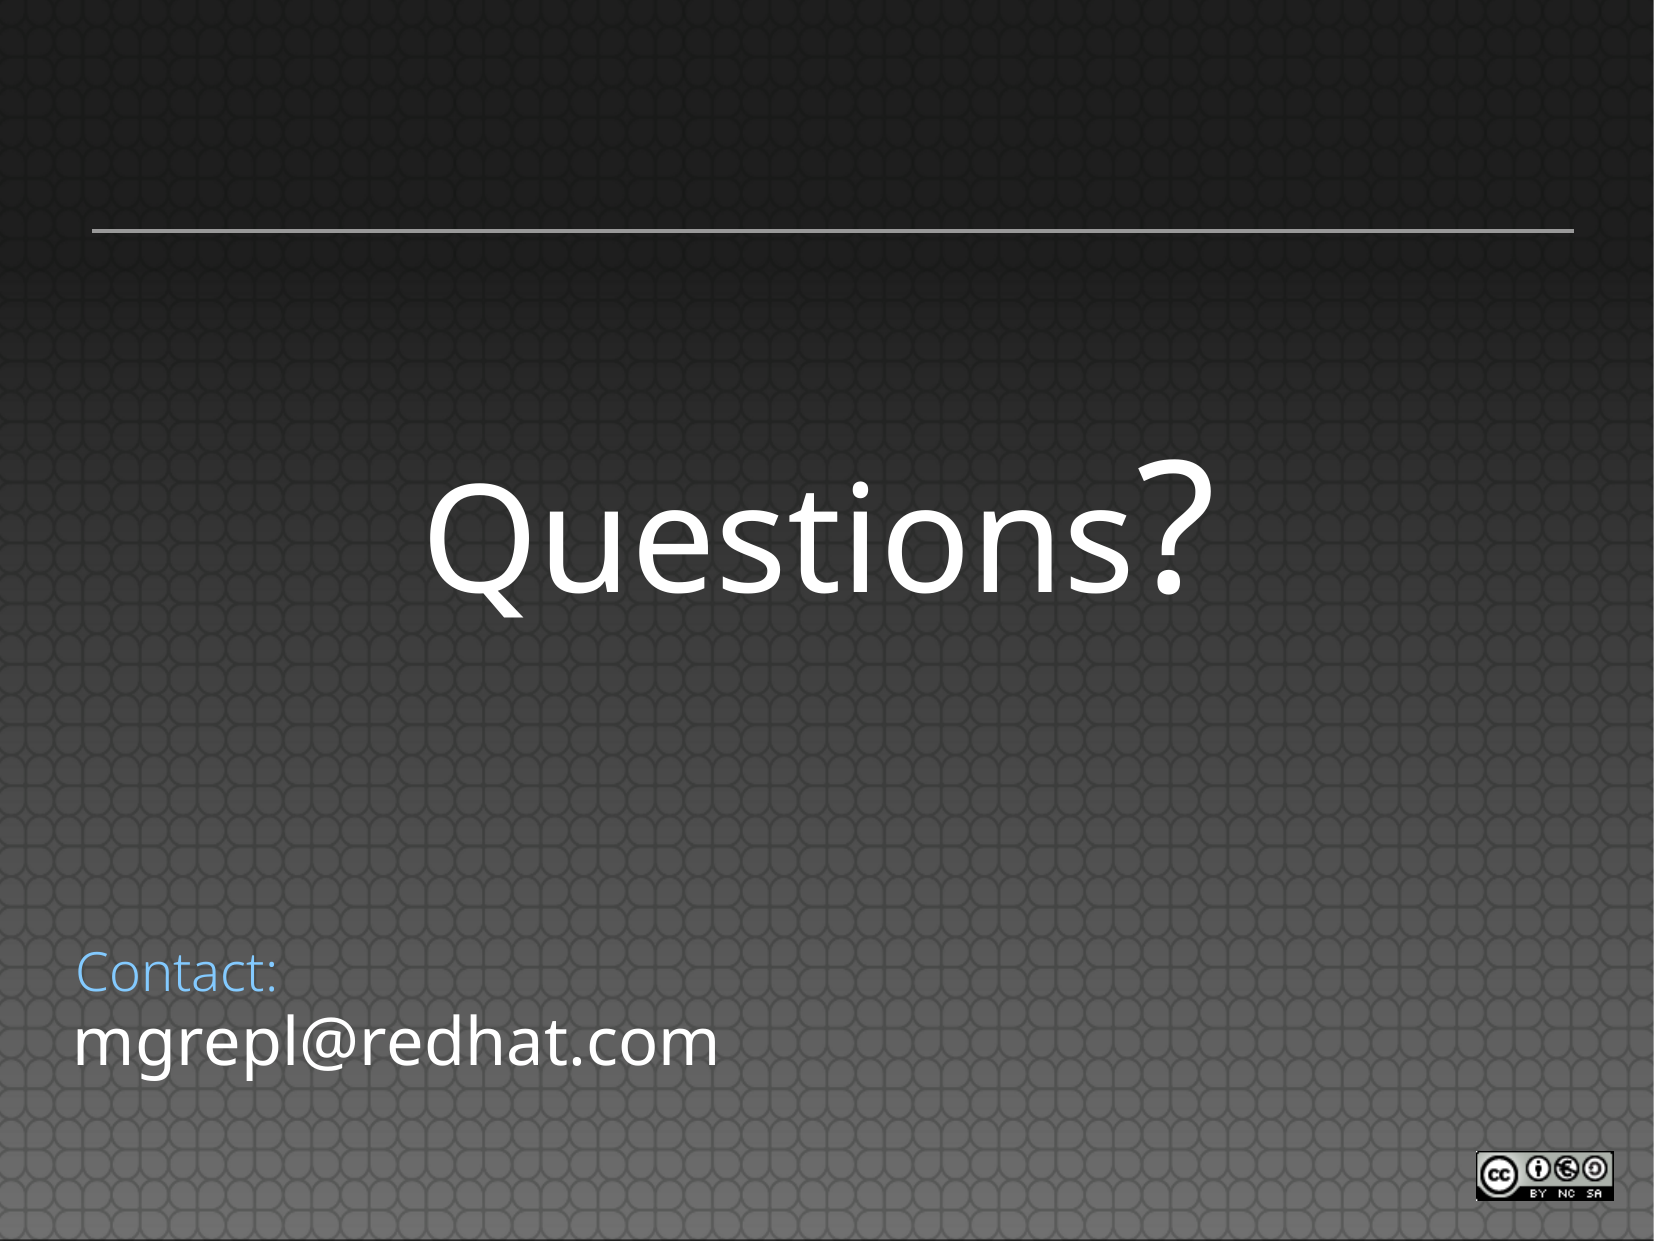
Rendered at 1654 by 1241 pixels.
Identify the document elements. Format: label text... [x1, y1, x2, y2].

picture [0, 0, 1654, 1241]
title Questions? [30, 406, 1606, 636]
text_box Contact: [75, 933, 430, 1002]
text_box mgrepl@redhat.com [72, 993, 1179, 1078]
